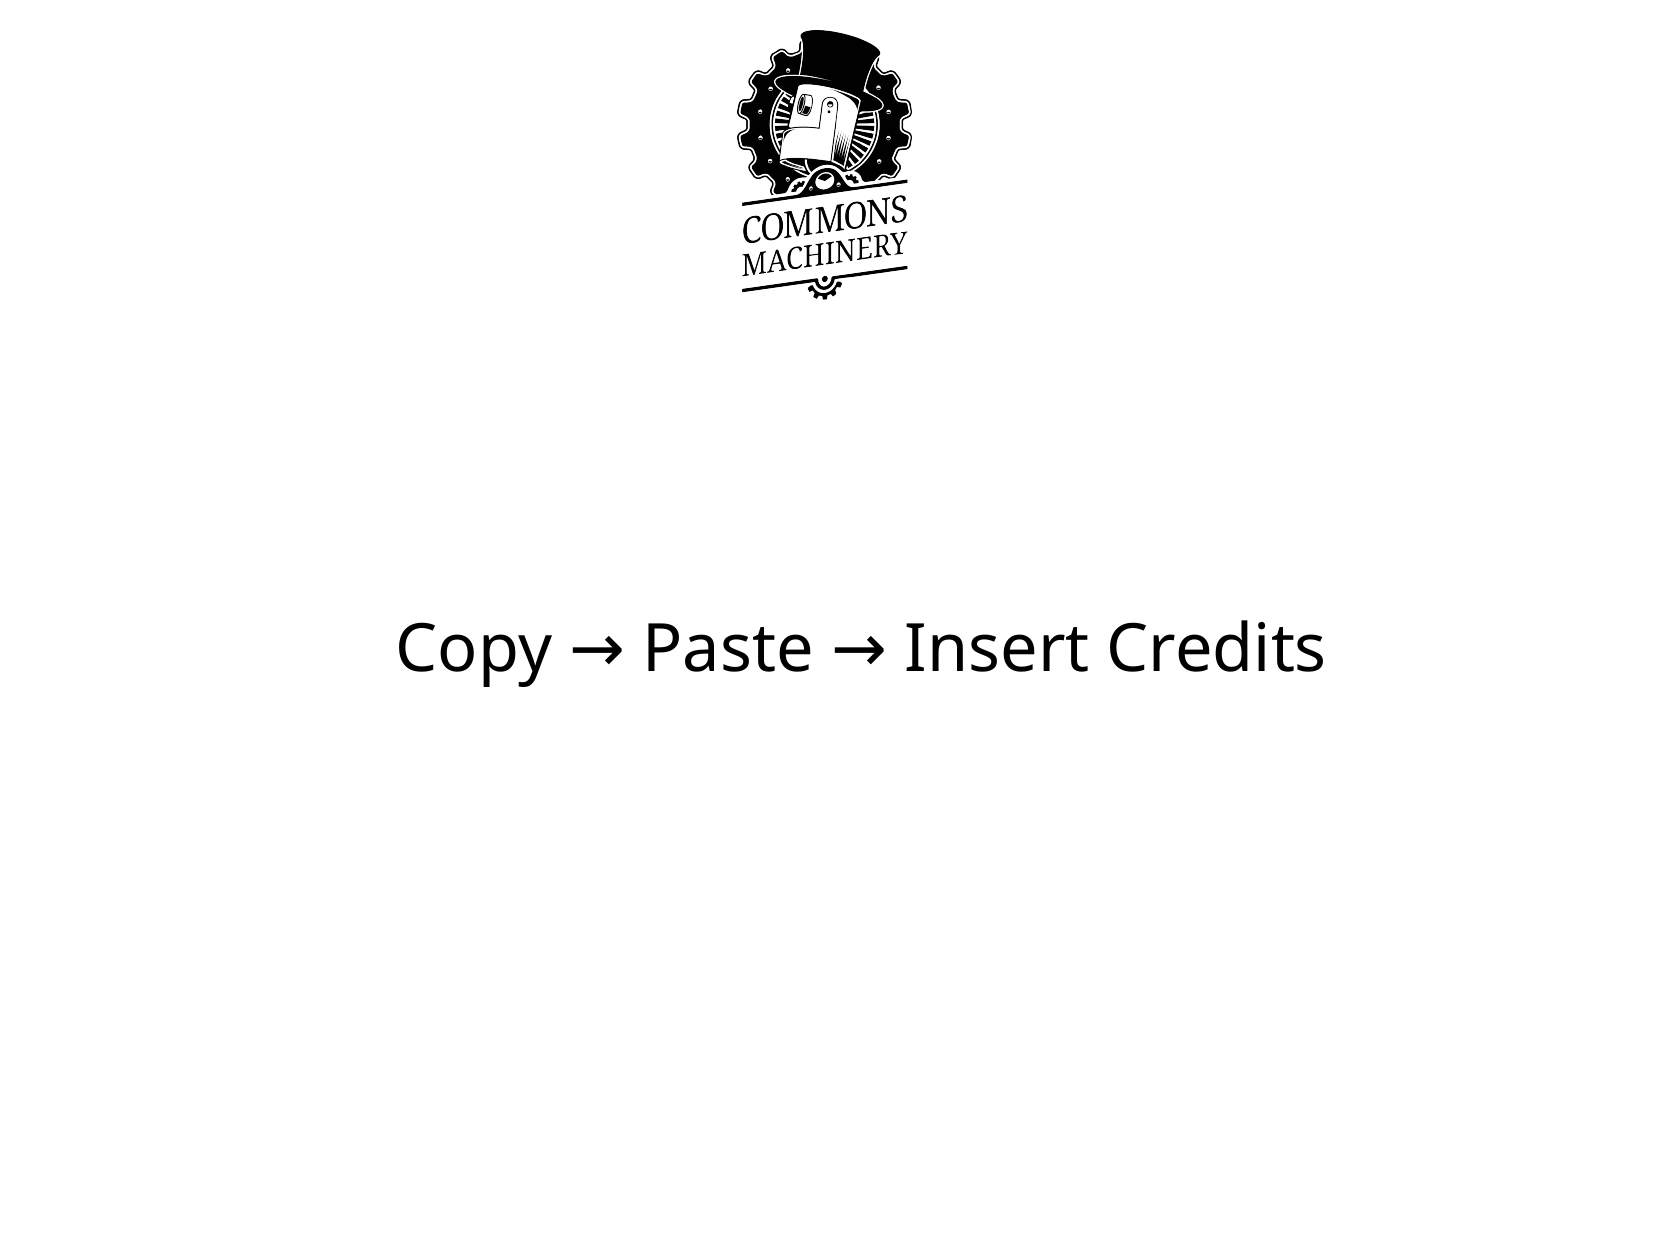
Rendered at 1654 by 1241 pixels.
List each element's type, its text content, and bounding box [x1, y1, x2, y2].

picture [737, 30, 912, 300]
list Copy → Paste → Insert Credits [82, 360, 1571, 1080]
